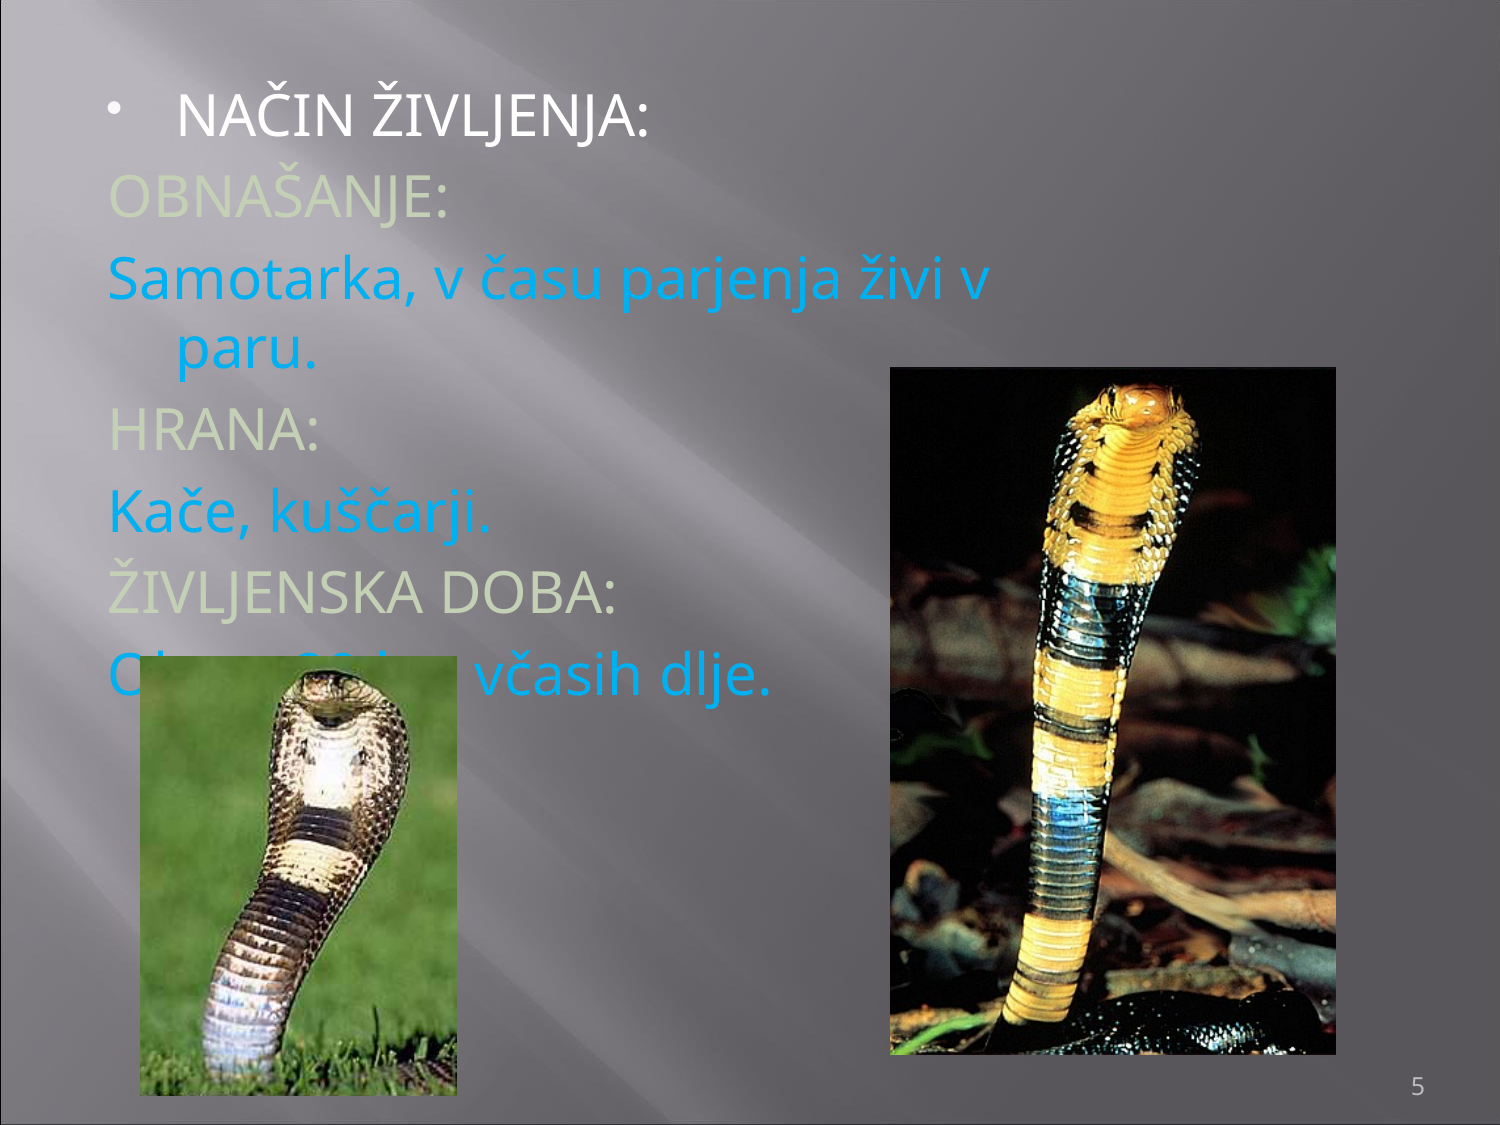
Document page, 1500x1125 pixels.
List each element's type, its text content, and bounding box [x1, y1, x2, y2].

slide_number <number> [1299, 1052, 1425, 1113]
picture [0, 0, 1500, 1125]
list NAČIN ŽIVLJENJA: OBNAŠANJE: Samotarka, v času parjenja živi v paru. HRANA: Kače, kuščarji. ŽIVLJENSKA DOBA: Okrog 20 let, včasih dlje. [70, 70, 1125, 762]
